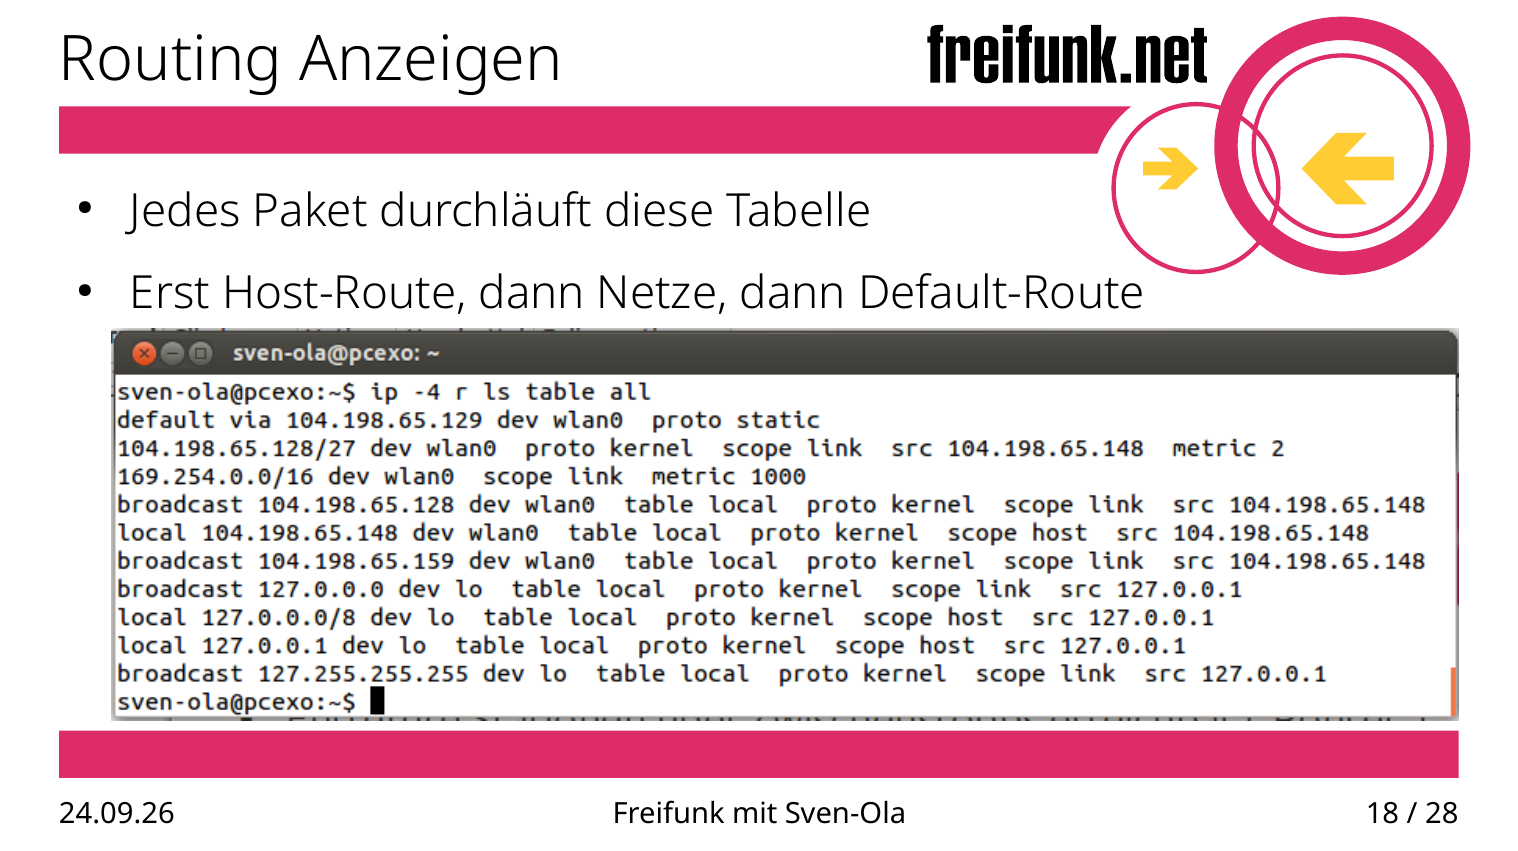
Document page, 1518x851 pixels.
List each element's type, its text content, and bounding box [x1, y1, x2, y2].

title Routing Anzeigen [59, 20, 910, 92]
list Jedes Paket durchläuft diese Tabelle Erst Host-Route, dann Netze, dann Default-Route [59, 177, 1459, 671]
picture [111, 328, 1459, 721]
